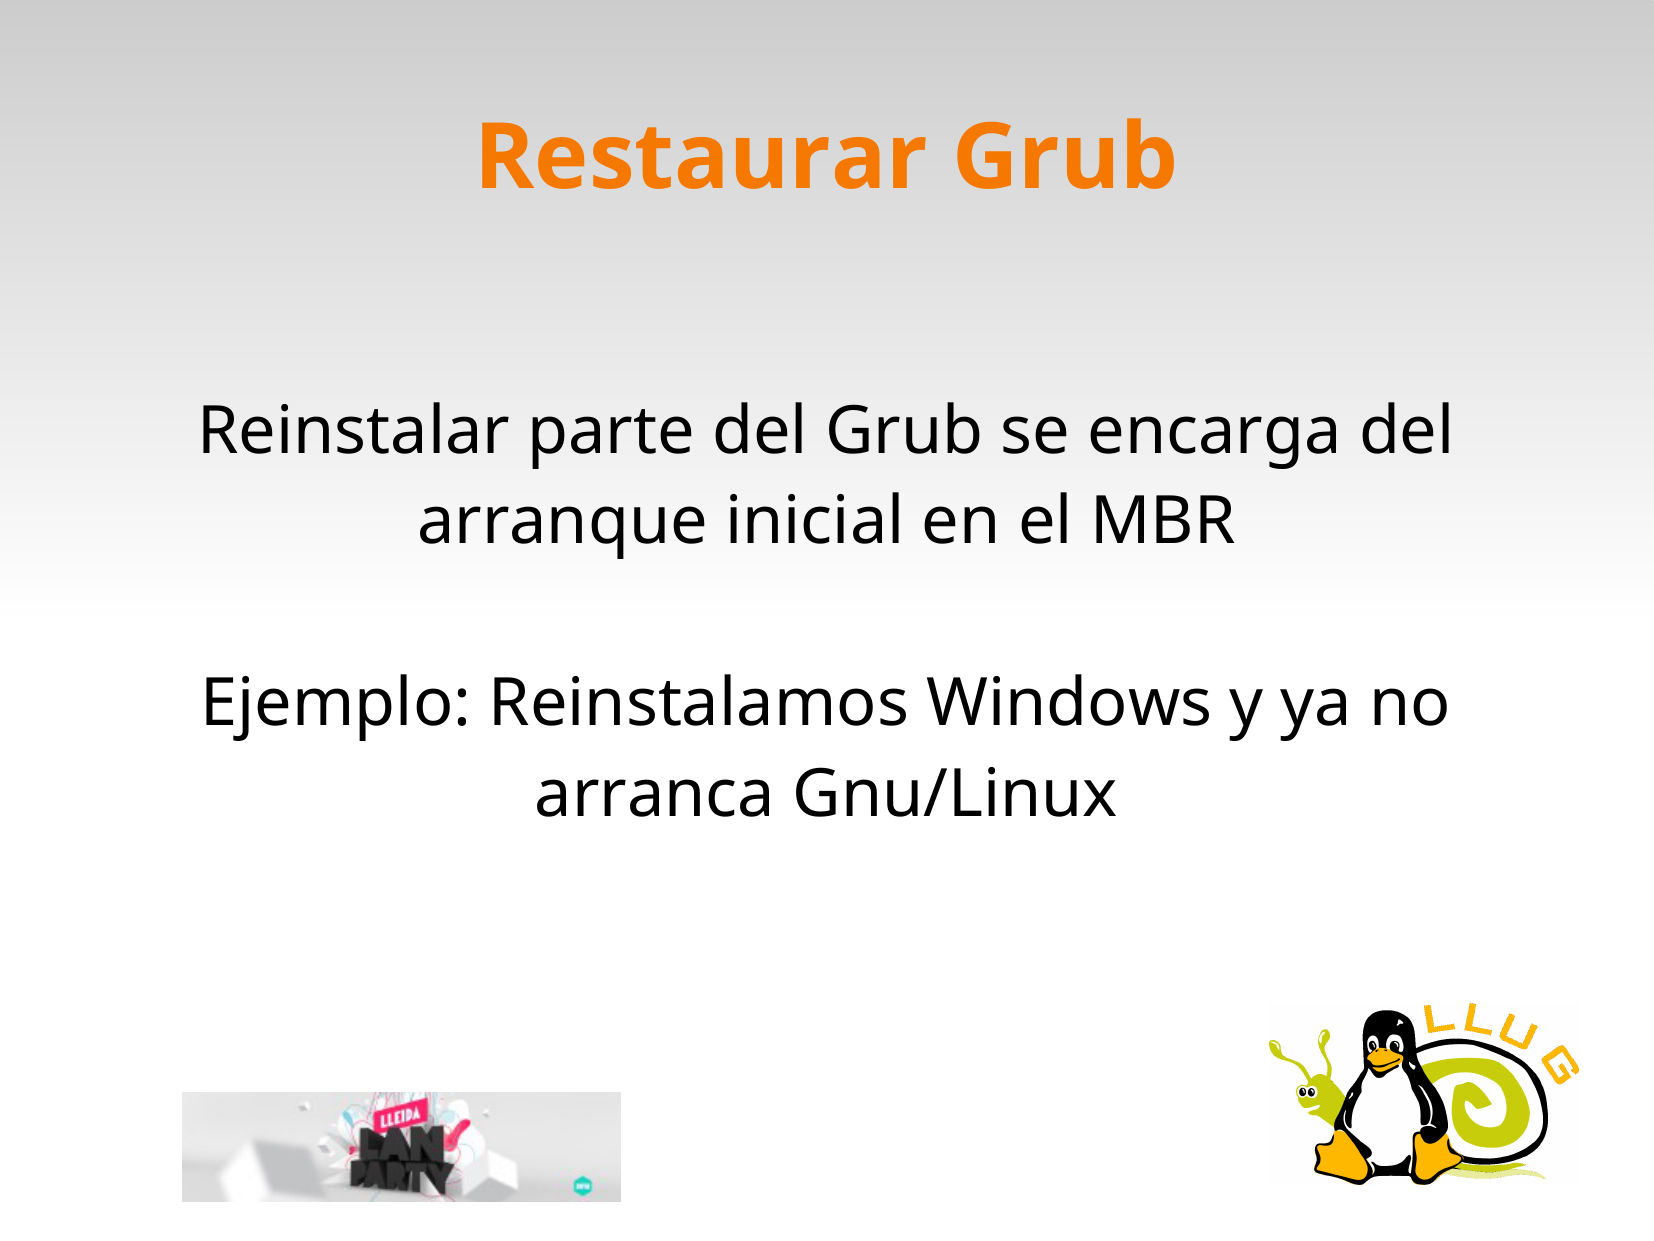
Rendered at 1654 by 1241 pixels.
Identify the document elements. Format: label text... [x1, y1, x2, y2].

picture [182, 1092, 621, 1202]
subtitle Reinstalar parte del Grub se encarga del arranque inicial en el MBR Ejemplo: Reinstalamos Windows y ya no arranca Gnu/Linux [82, 297, 1571, 1102]
picture [1269, 1003, 1579, 1185]
title Restaurar Grub [82, 56, 1571, 250]
